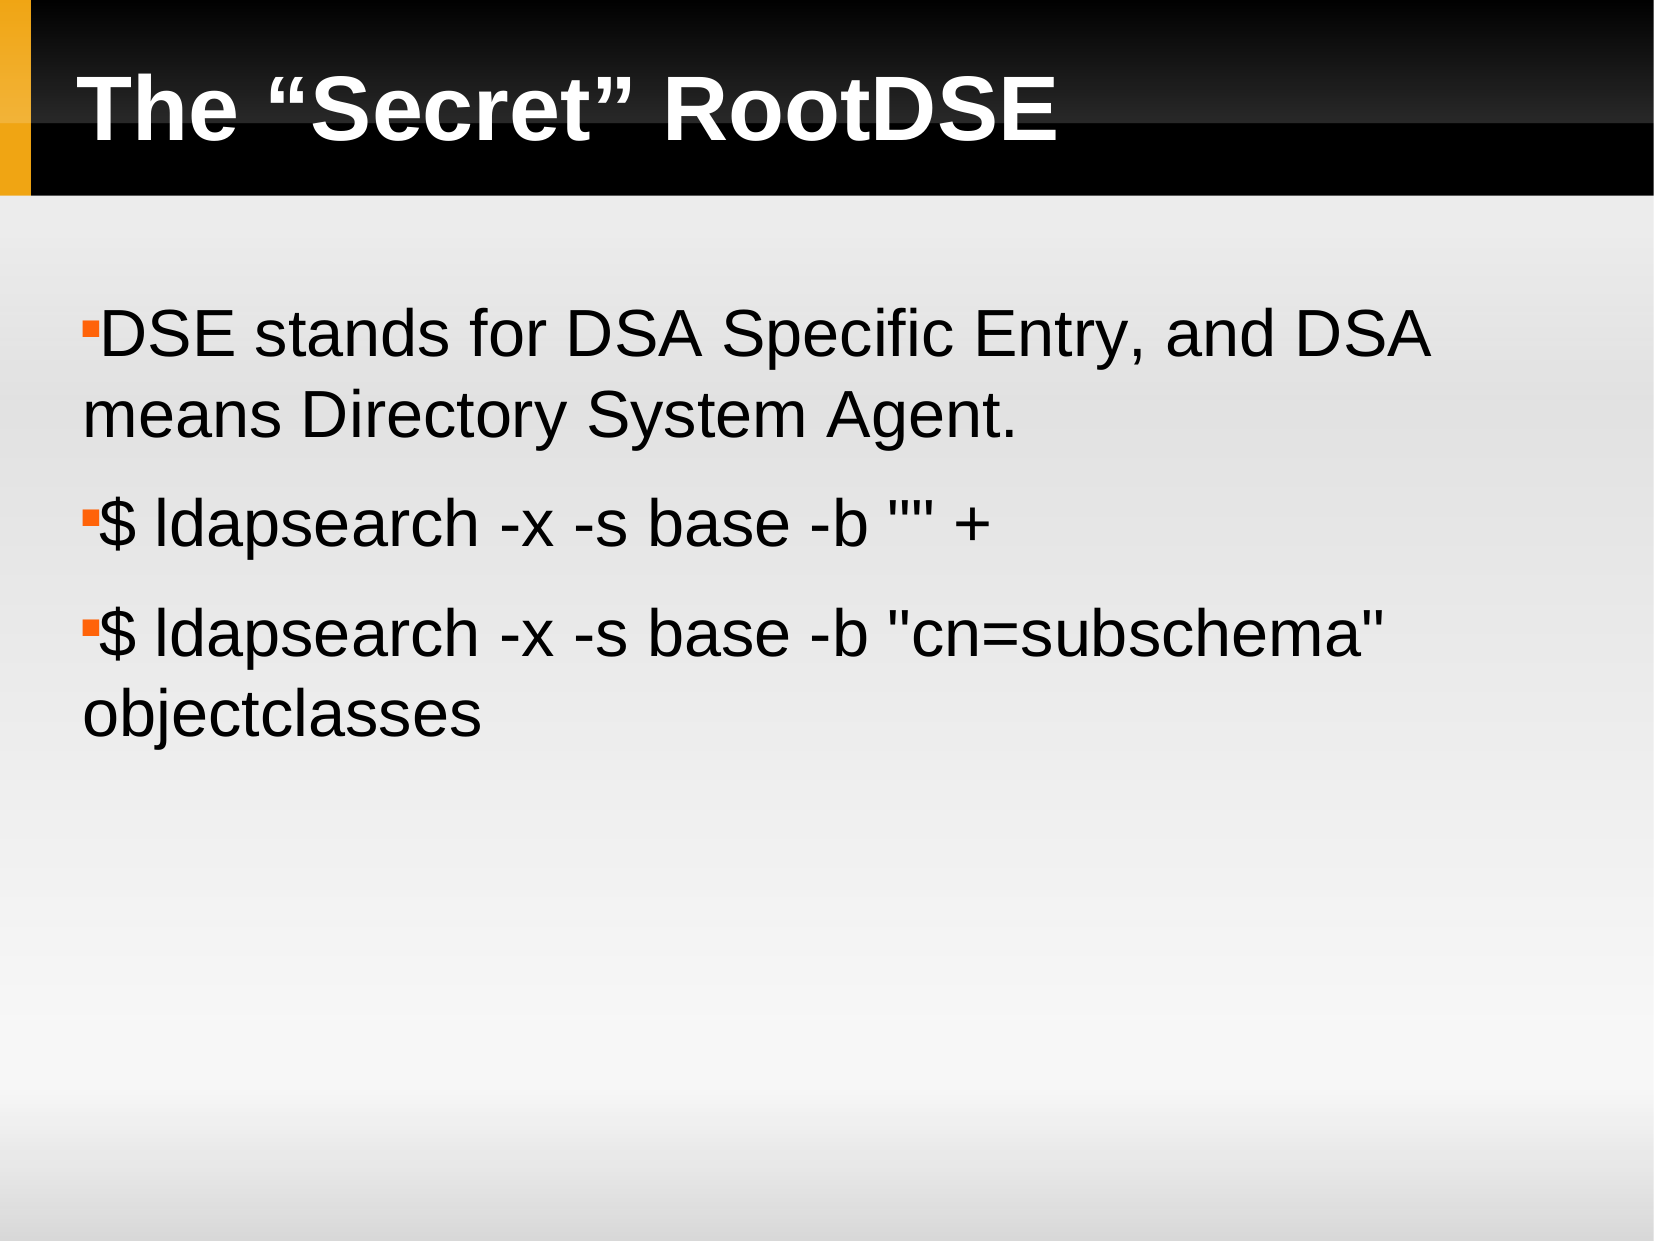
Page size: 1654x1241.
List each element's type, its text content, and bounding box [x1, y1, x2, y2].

title The “Secret” RootDSE [76, 7, 1565, 200]
list DSE stands for DSA Specific Entry, and DSA means Directory System Agent. $ ldapsearch -x -s base -b "" + $ ldapsearch -x -s base -b "cn=subschema" objectclasses [82, 290, 1571, 1094]
